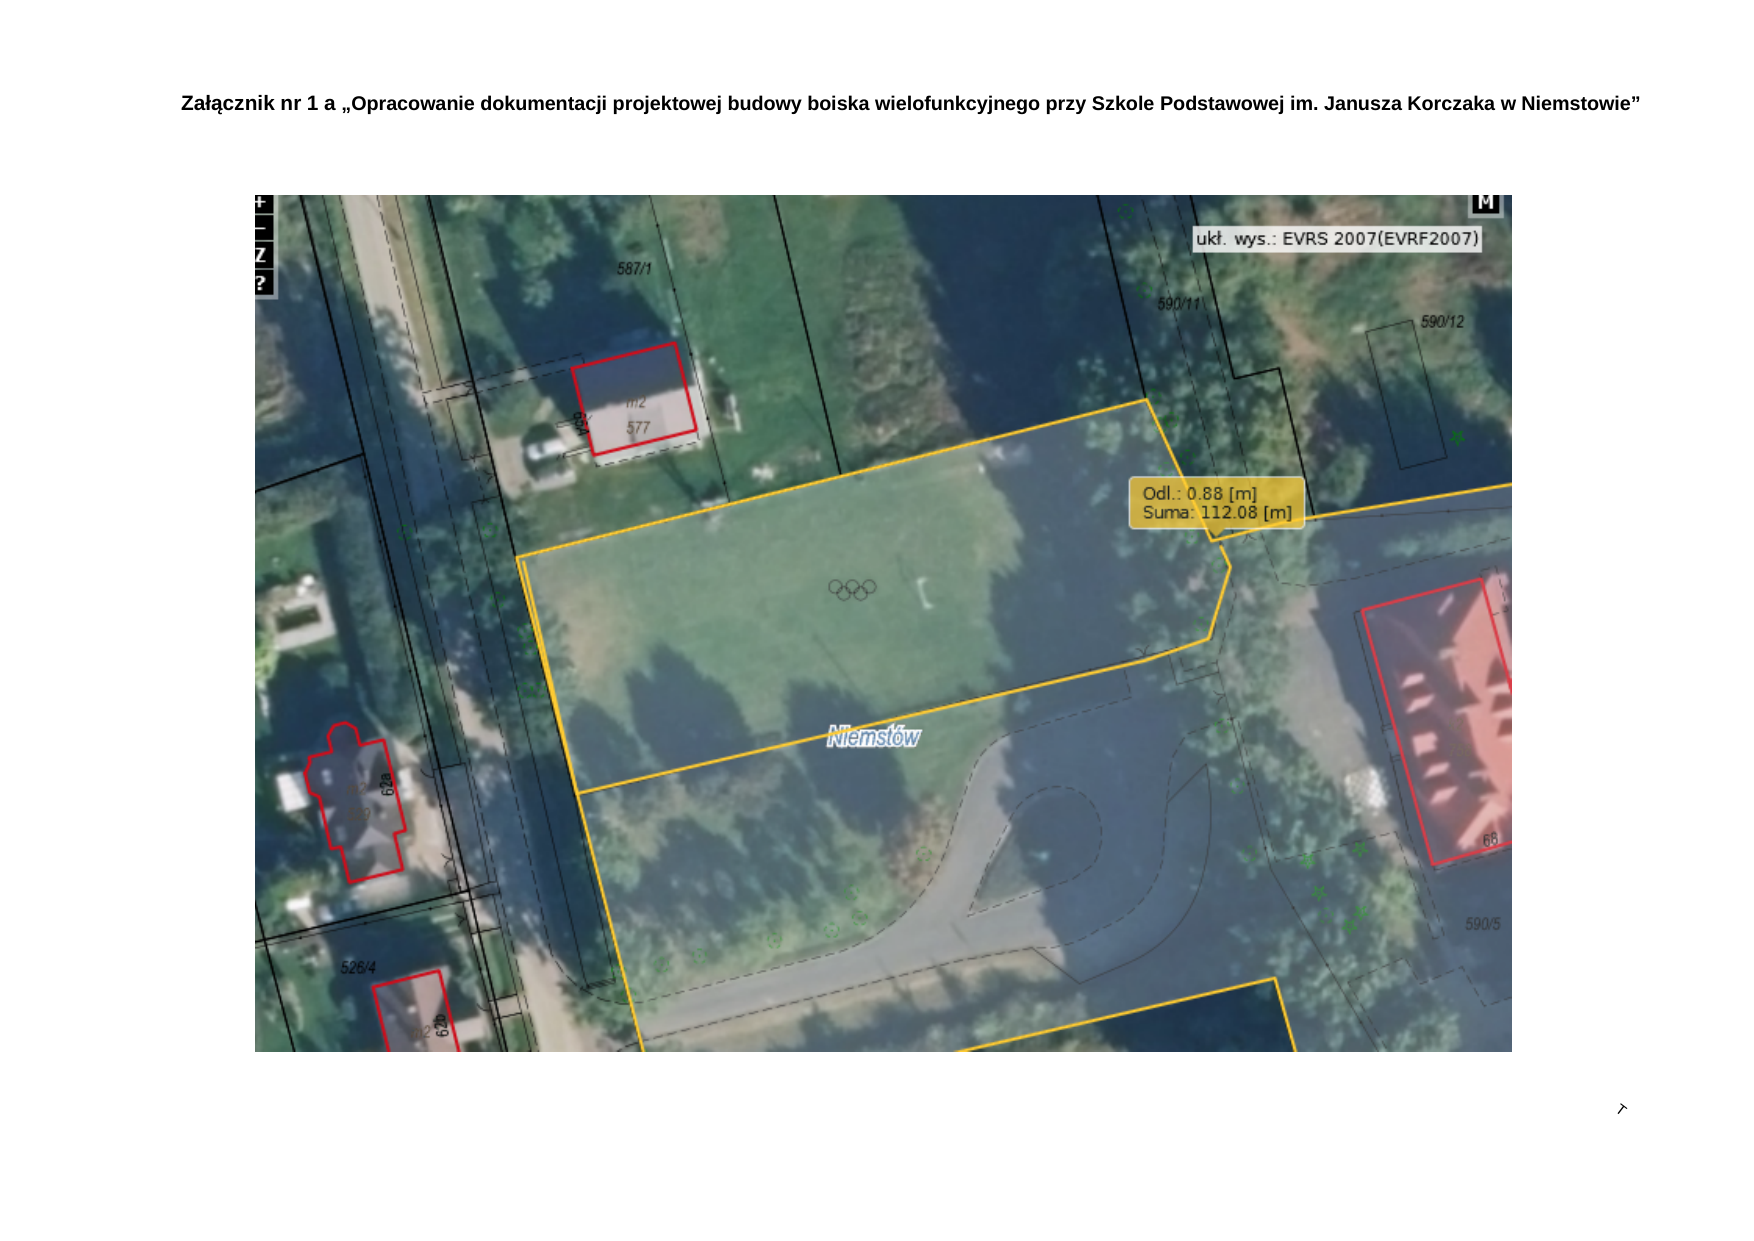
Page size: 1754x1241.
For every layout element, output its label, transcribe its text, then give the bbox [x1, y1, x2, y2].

picture [255, 195, 1512, 1052]
text_box Załącznik nr 1 a „Opracowanie dokumentacji projektowej budowy boiska wielofunkcyjnego przy Szkole Podstawowej im. Janusza Korczaka w Niemstowie” [166, 84, 1664, 184]
text_box T [1547, 1086, 1754, 1241]
